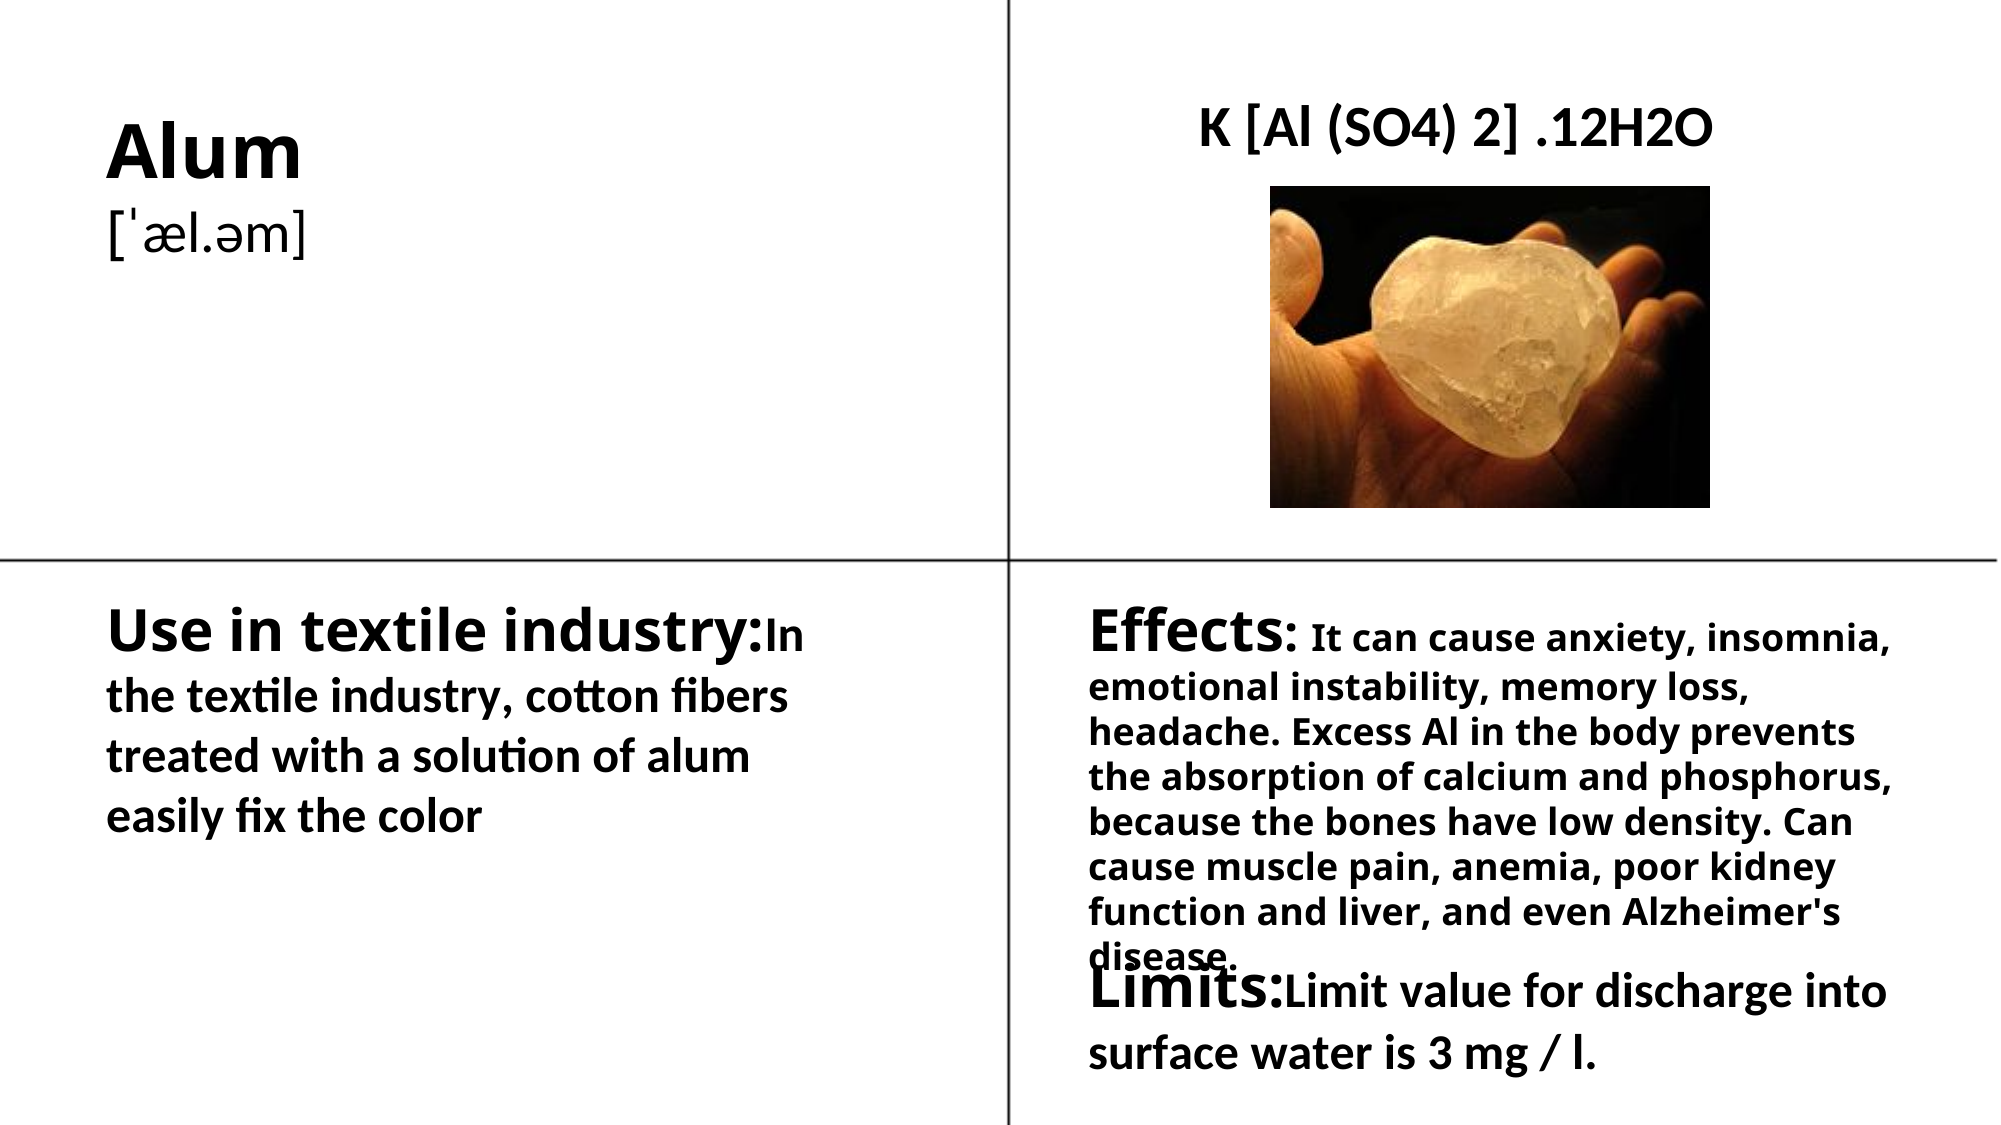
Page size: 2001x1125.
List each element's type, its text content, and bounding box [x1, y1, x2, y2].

text_box Effects: It can cause anxiety, insomnia, emotional instability, memory loss, headache. Excess Al in the body prevents the absorption of calcium and phosphorus, because the bones have low density. Can cause muscle pain, anemia, poor kidney function and liver, and even Alzheimer's disease. [1073, 585, 1932, 1045]
text_box K [Al (SO4) 2] .12H2O [1184, 80, 1812, 167]
picture [0, 0, 2000, 1125]
text_box Alum [ˈæl.əm] [91, 96, 927, 365]
text_box Use in textile industry:In the textile industry, cotton fibers treated with a solution of alum easily fix the color [91, 585, 887, 995]
text_box Limits:Limit value for discharge into surface water is 3 mg / l. [1073, 941, 1907, 1125]
